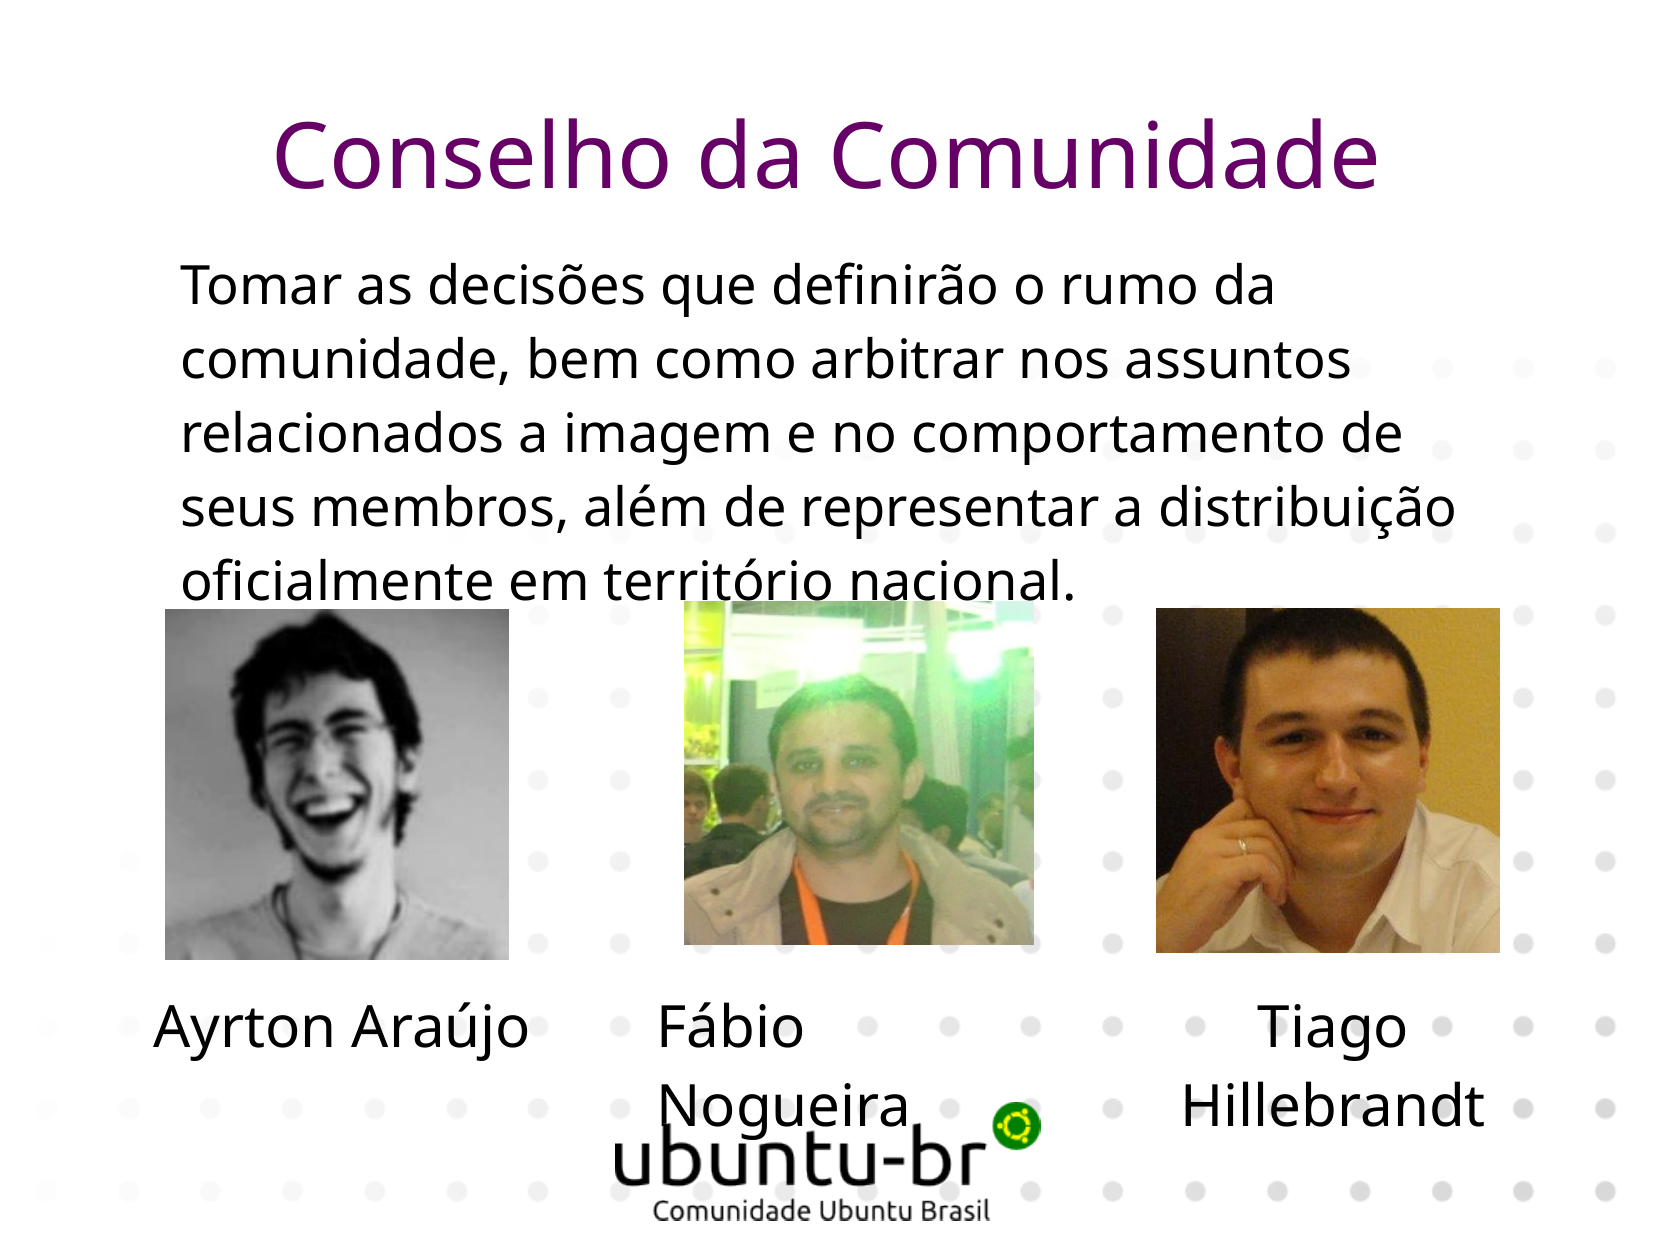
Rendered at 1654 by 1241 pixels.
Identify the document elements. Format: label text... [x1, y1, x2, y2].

text_box Tomar as decisões que definirão o rumo da comunidade, bem como arbitrar nos assuntos relacionados a imagem e no comportamento de seus membros, além de representar a distribuição oficialmente em território nacional. [165, 238, 1501, 558]
picture [0, 0, 1654, 1241]
list Ayrton Araújo [82, 984, 562, 1241]
list Tiago Hillebrandt [1088, 984, 1569, 1241]
list Fábio Nogueira [585, 984, 1065, 1241]
title Conselho da Comunidade [82, 49, 1571, 257]
picture [615, 1102, 1041, 1221]
